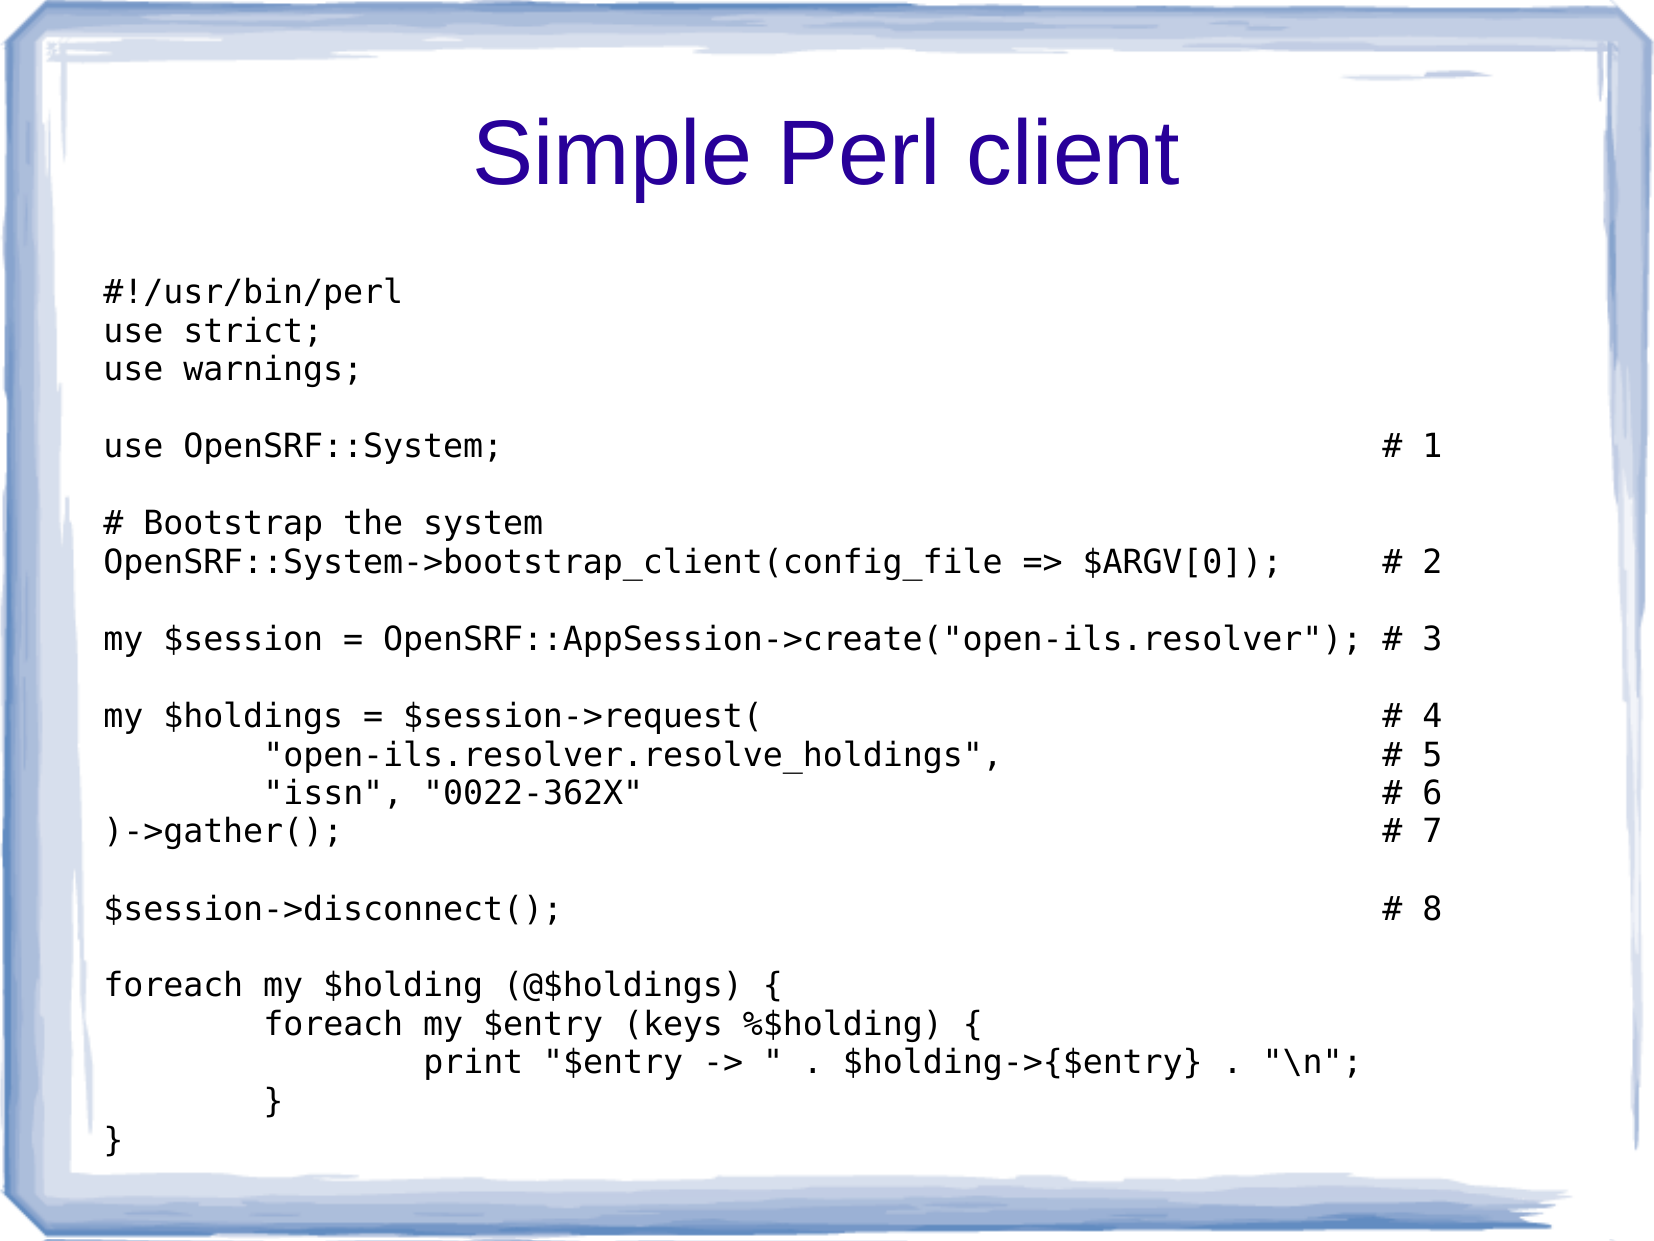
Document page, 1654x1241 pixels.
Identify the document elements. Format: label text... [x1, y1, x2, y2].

text_box #!/usr/bin/perl use strict; use warnings; use OpenSRF::System; # 1 # Bootstrap the system OpenSRF::System->bootstrap_client(config_file => $ARGV[0]); # 2 my $session = OpenSRF::AppSession->create("open-ils.resolver"); # 3 my $holdings = $session->request( # 4 "open-ils.resolver.resolve_holdings", # 5 "issn", "0022-362X" # 6 )->gather(); # 7 $session->disconnect(); # 8 foreach my $holding (@$holdings) { foreach my $entry (keys %$holding) { print "$entry -> " . $holding->{$entry} . "\n"; } } [88, 265, 1595, 1205]
picture [0, 0, 1654, 1241]
title Simple Perl client [82, 49, 1571, 257]
